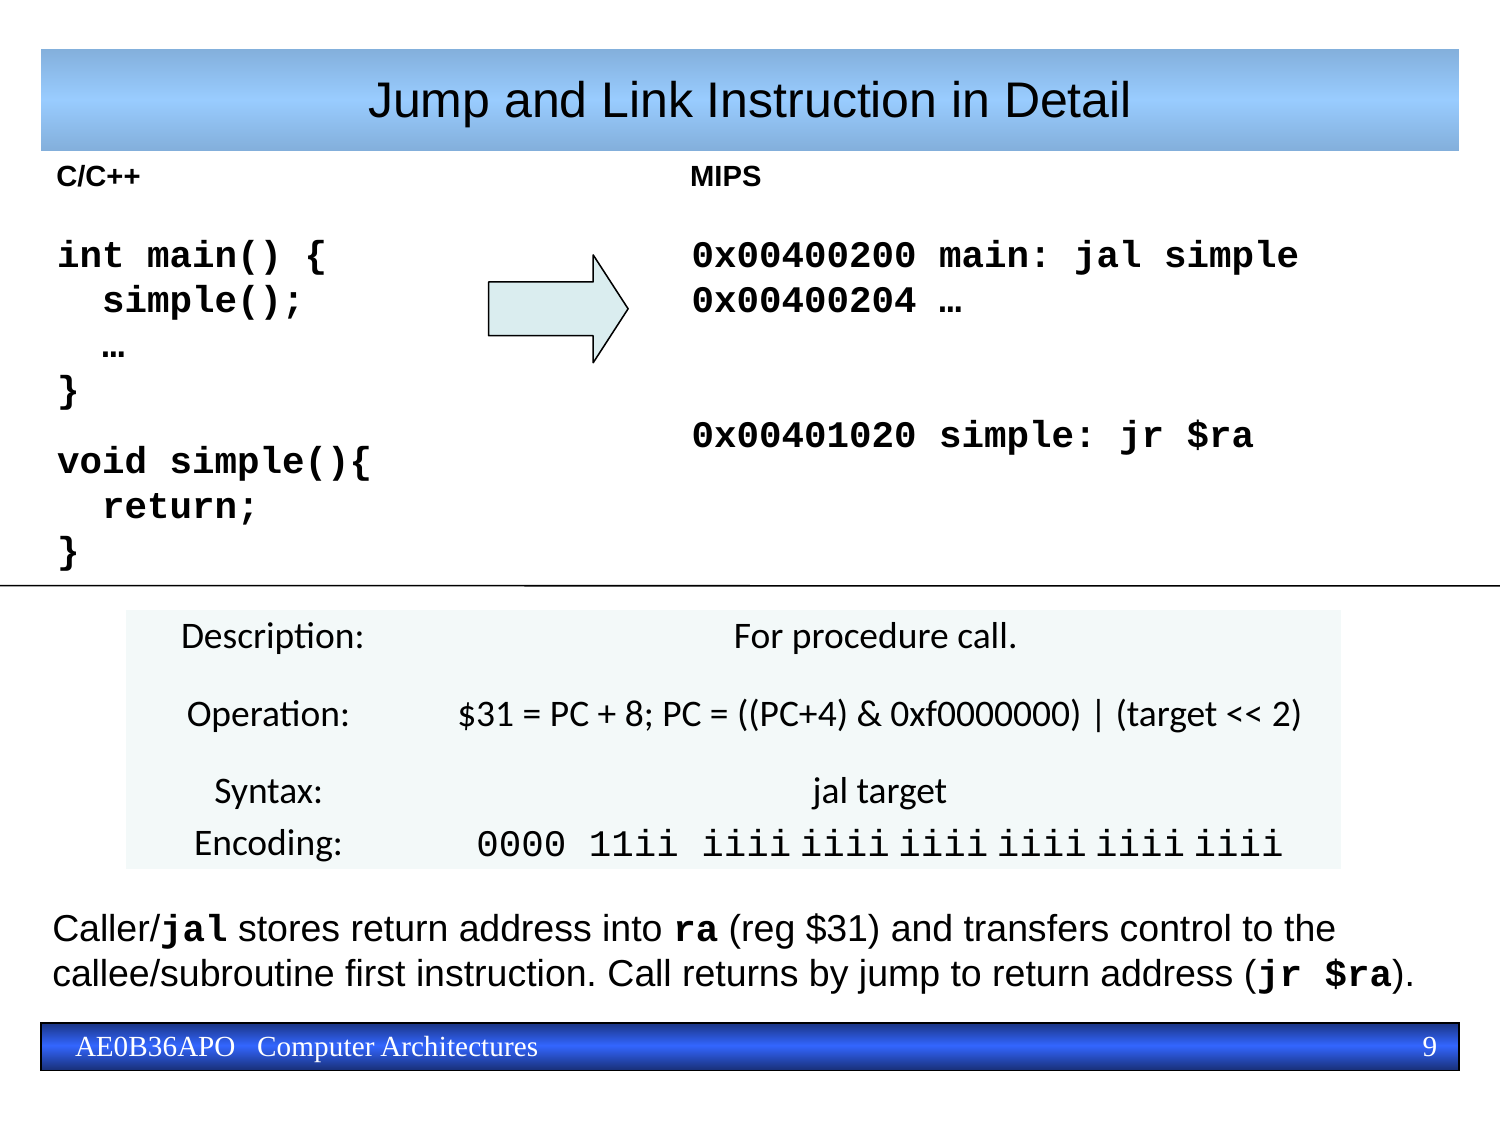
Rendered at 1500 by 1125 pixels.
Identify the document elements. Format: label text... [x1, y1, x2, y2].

table_cell Operation: [126, 662, 419, 766]
table_header For procedure call. [419, 610, 1341, 662]
table_cell Encoding: [126, 817, 419, 869]
table_header Description: [126, 610, 419, 662]
title Jump and Link Instruction in Detail [41, 49, 1459, 151]
table_cell $31 = PC + 8; PC = ((PC+4) & 0xf0000000) | (target << 2) [419, 662, 1341, 766]
text_box MIPS [675, 149, 777, 222]
text_box Caller/jal stores return address into ra (reg $31) and transfers control to the callee/subroutine first instruction. Call returns by jump to return address (jr $ra). [37, 900, 1463, 1006]
table_cell jal target [419, 766, 1341, 817]
text_box 0x00400200 main: jal simple 0x00400204 … 0x00401020 simple: jr $ra [676, 222, 1314, 462]
text_box int main() { simple(); … } void simple(){ return; } [42, 222, 387, 579]
text_box [488, 254, 629, 363]
table_cell Syntax: [126, 766, 419, 817]
table_cell 0000 11ii iiii iiii iiii iiii iiii iiii [419, 817, 1341, 869]
text_box C/C++ [41, 149, 267, 222]
